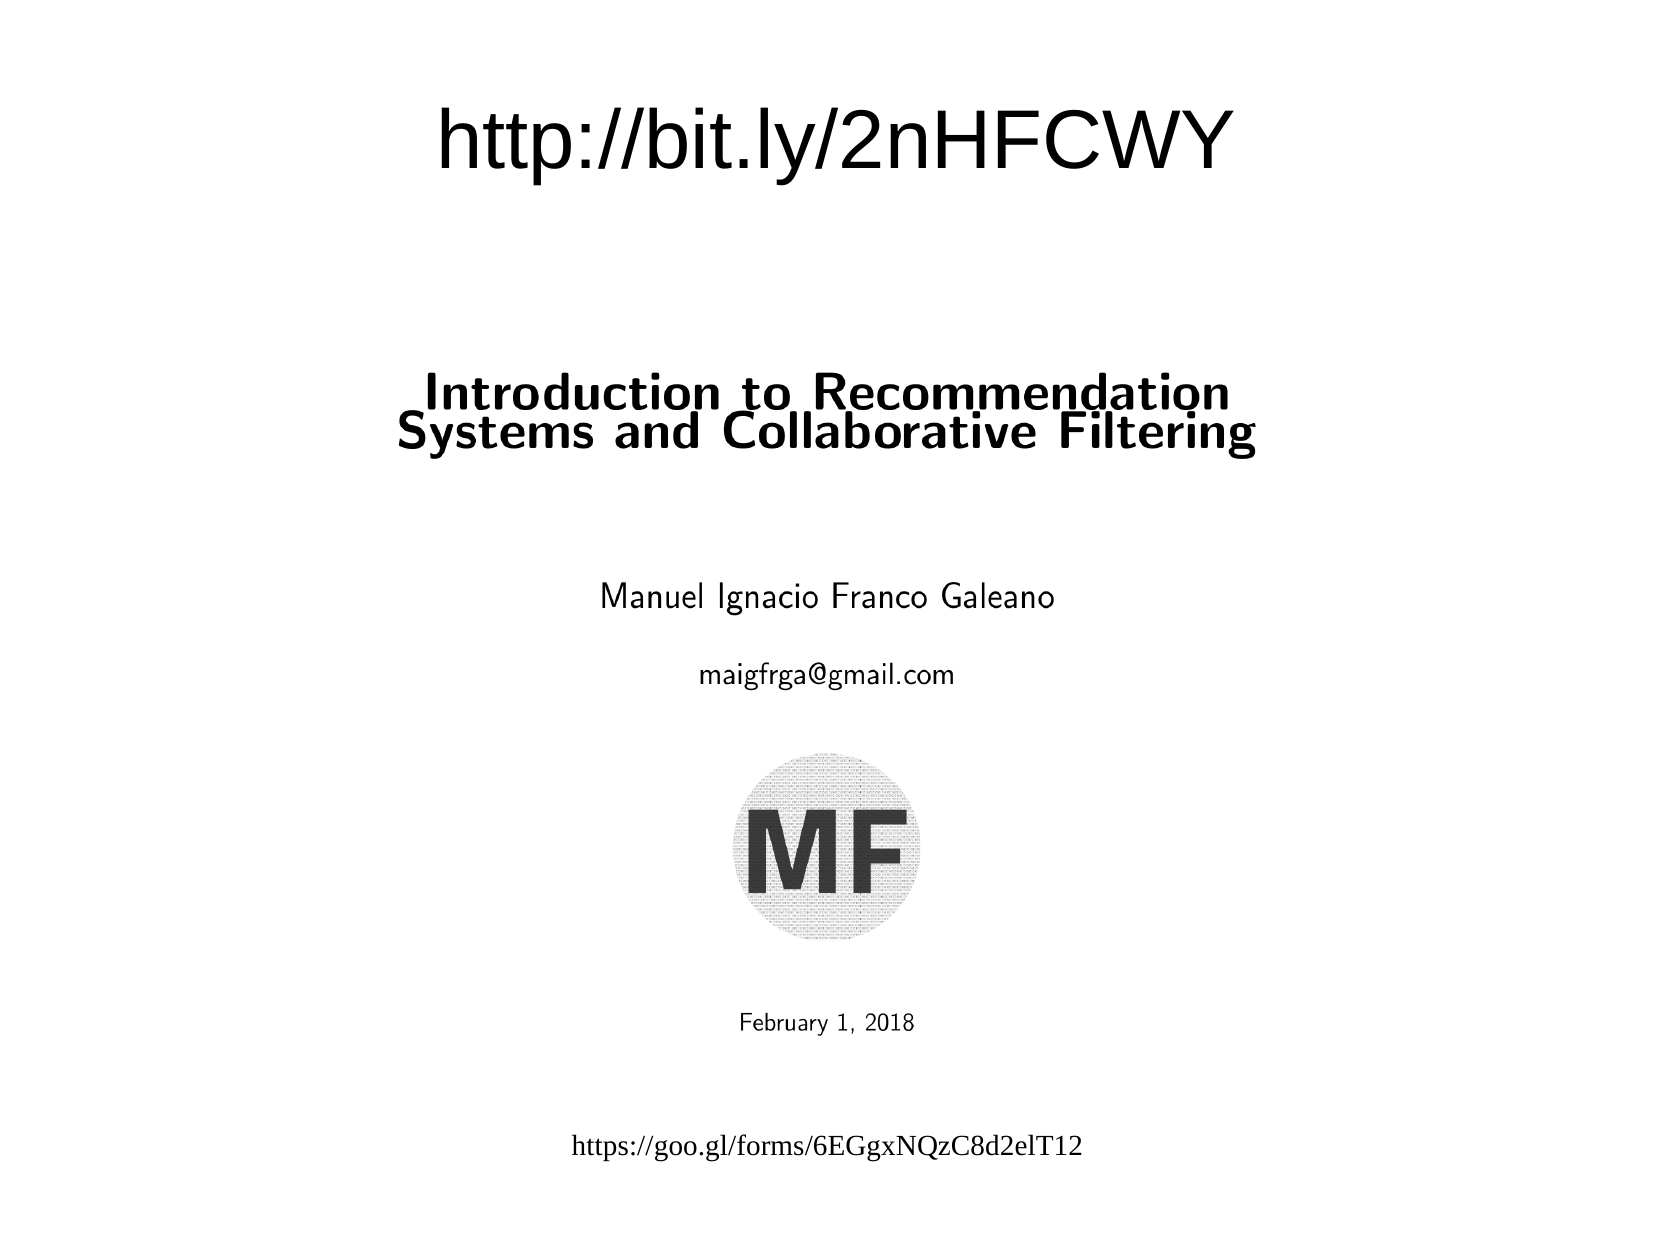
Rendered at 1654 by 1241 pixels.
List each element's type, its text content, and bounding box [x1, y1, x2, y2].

text_box http://bit.ly/2nHFCWY [23, 85, 1649, 194]
picture [375, 345, 1272, 1065]
